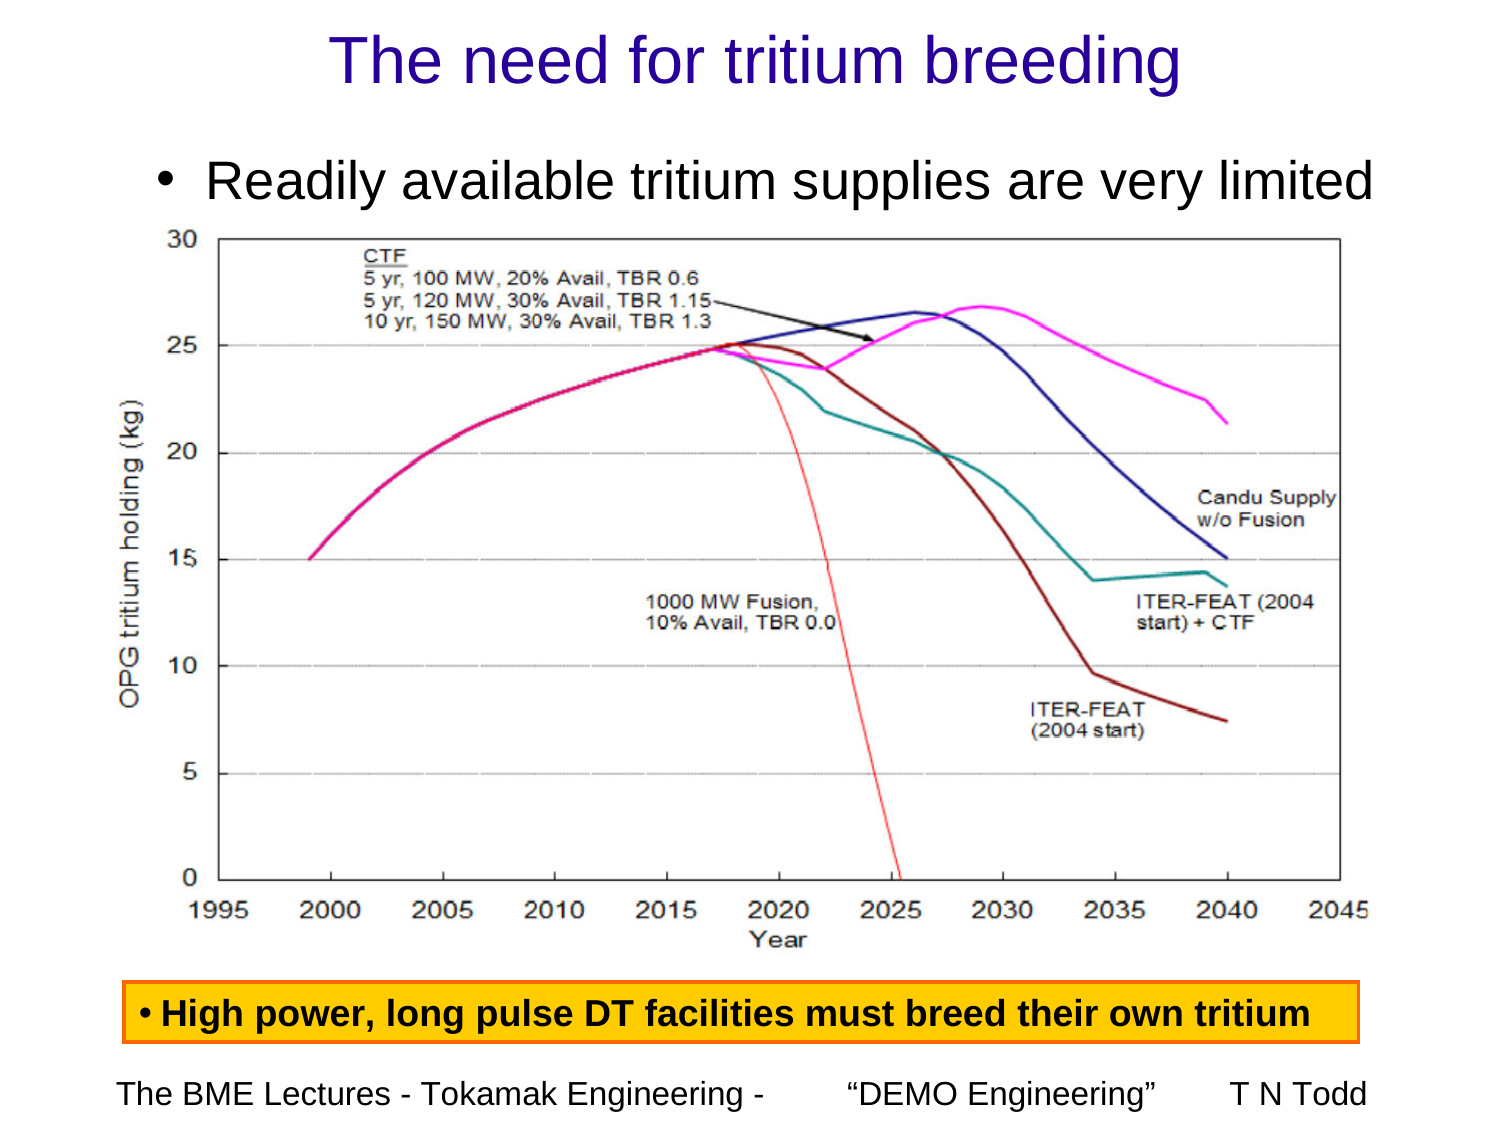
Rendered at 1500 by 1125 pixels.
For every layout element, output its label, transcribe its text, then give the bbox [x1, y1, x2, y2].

text_box Readily available tritium supplies are very limited [141, 137, 1500, 214]
text_box High power, long pulse DT facilities must breed their own tritium [123, 981, 1359, 1043]
text_box The need for tritium breeding [118, 5, 1394, 110]
picture [114, 217, 1376, 957]
